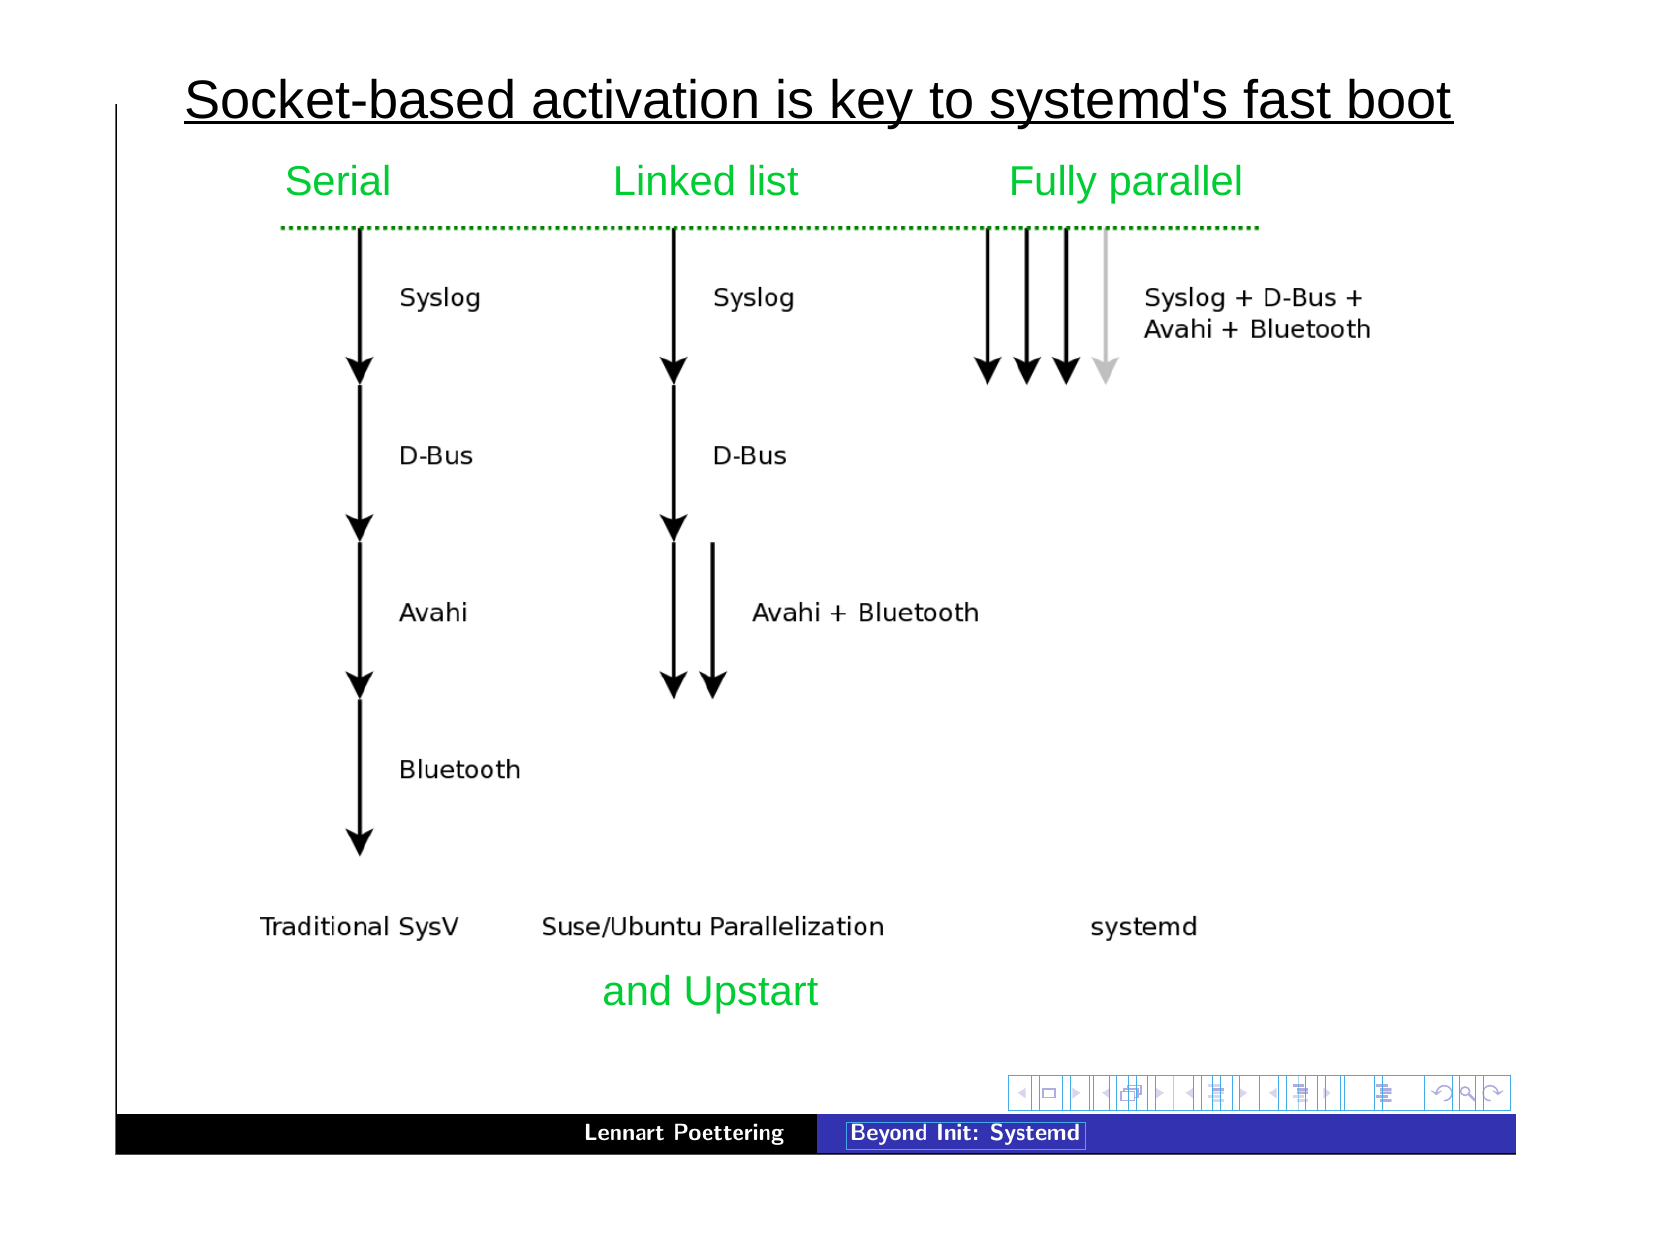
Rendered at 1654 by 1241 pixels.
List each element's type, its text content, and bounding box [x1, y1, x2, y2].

title Socket-based activation is key to systemd's fast boot [75, 34, 1563, 166]
text_box Linked list [598, 166, 840, 212]
picture [115, 166, 1516, 1156]
text_box and Upstart [587, 960, 834, 1031]
text_box Fully parallel [994, 166, 1291, 212]
text_box Serial [270, 166, 421, 212]
